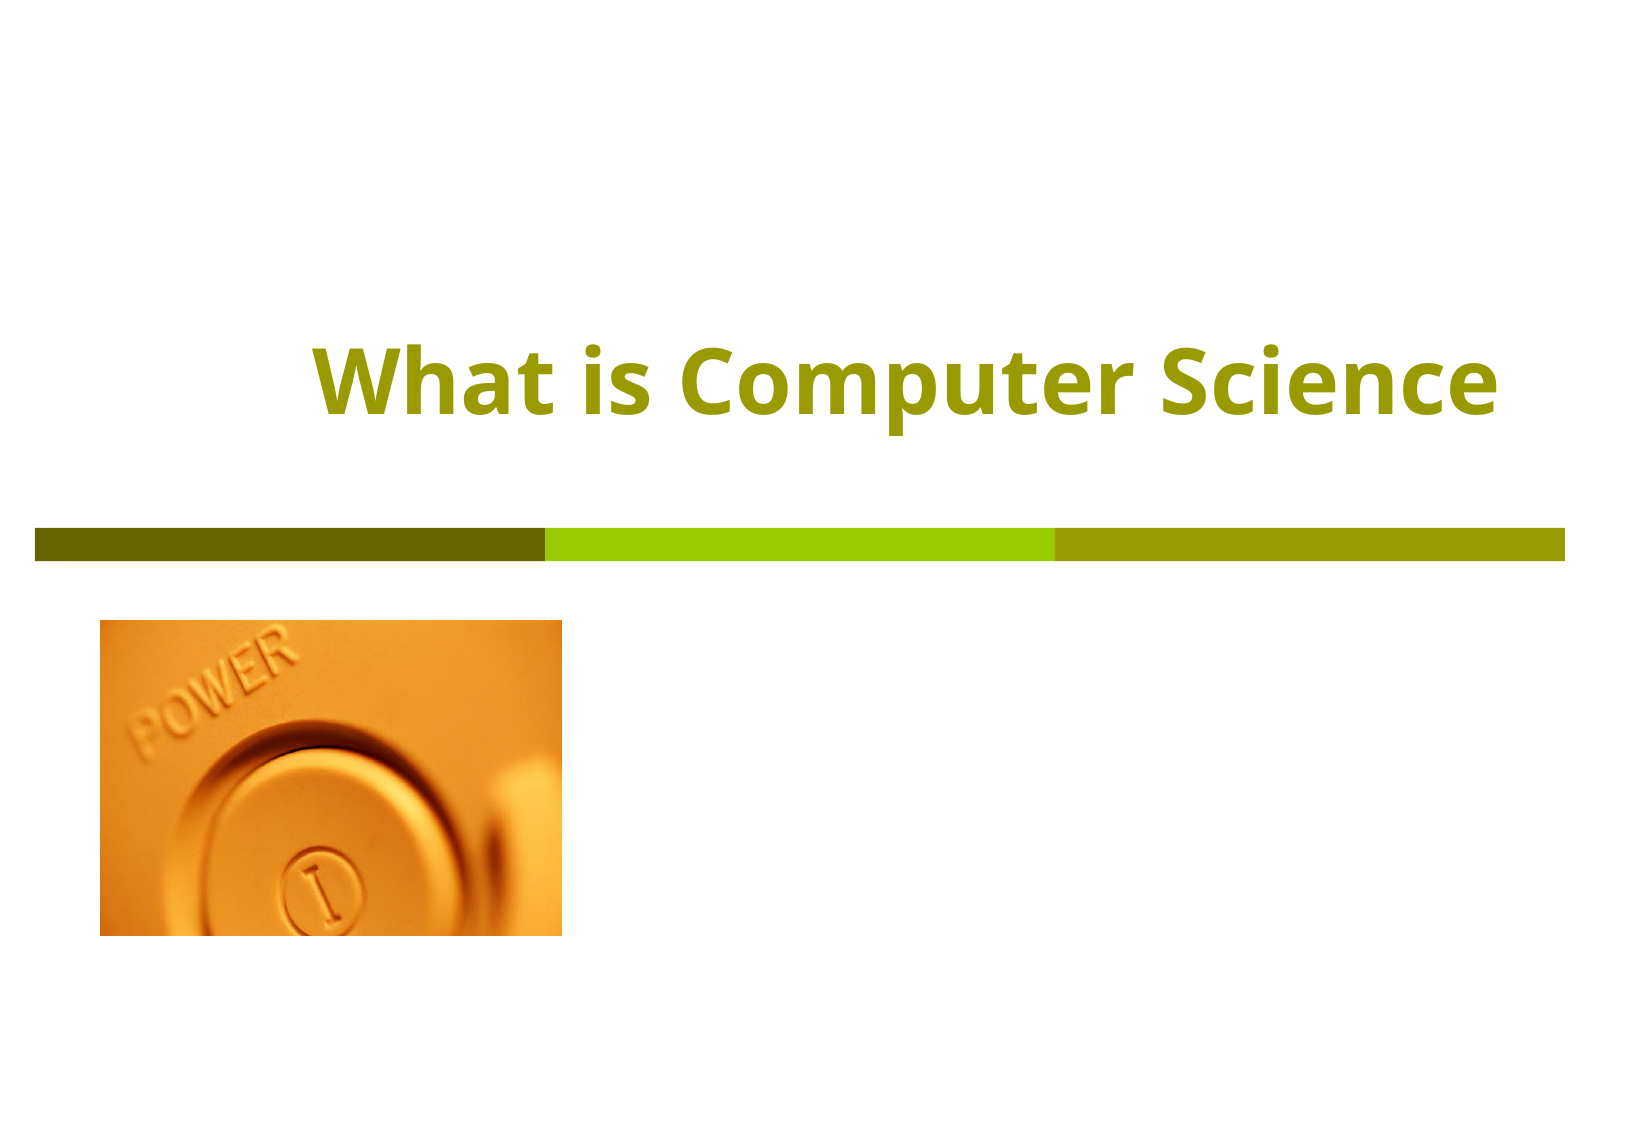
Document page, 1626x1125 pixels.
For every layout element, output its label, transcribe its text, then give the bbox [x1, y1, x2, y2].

title What is Computer Science [121, 324, 1503, 443]
picture [100, 620, 562, 936]
